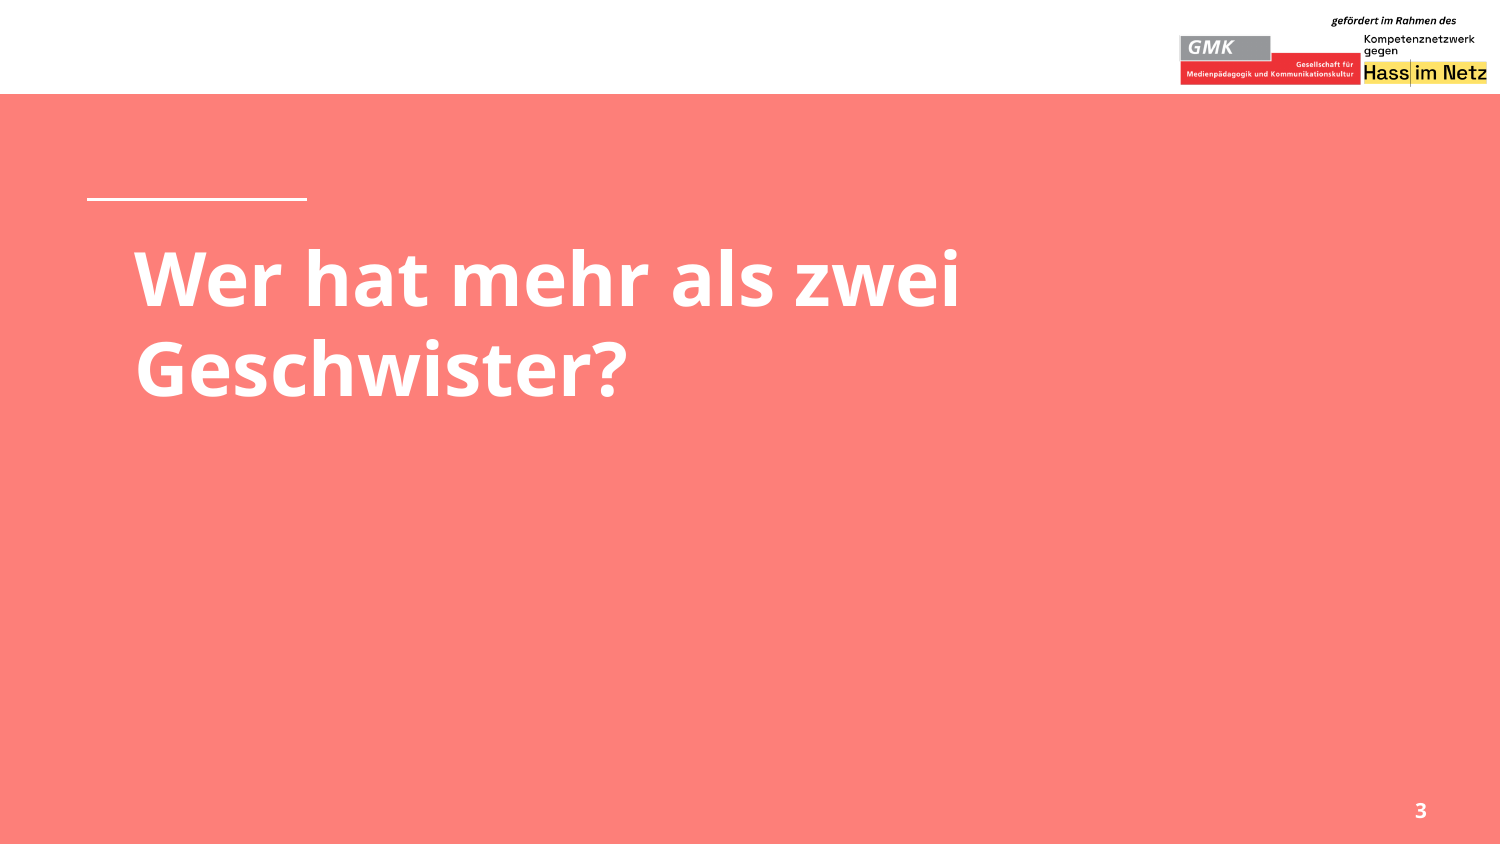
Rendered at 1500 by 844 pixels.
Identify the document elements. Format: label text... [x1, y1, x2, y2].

text_box 3 [1400, 779, 1491, 844]
title Wer hat mehr als zwei Geschwister? [119, 216, 1381, 466]
